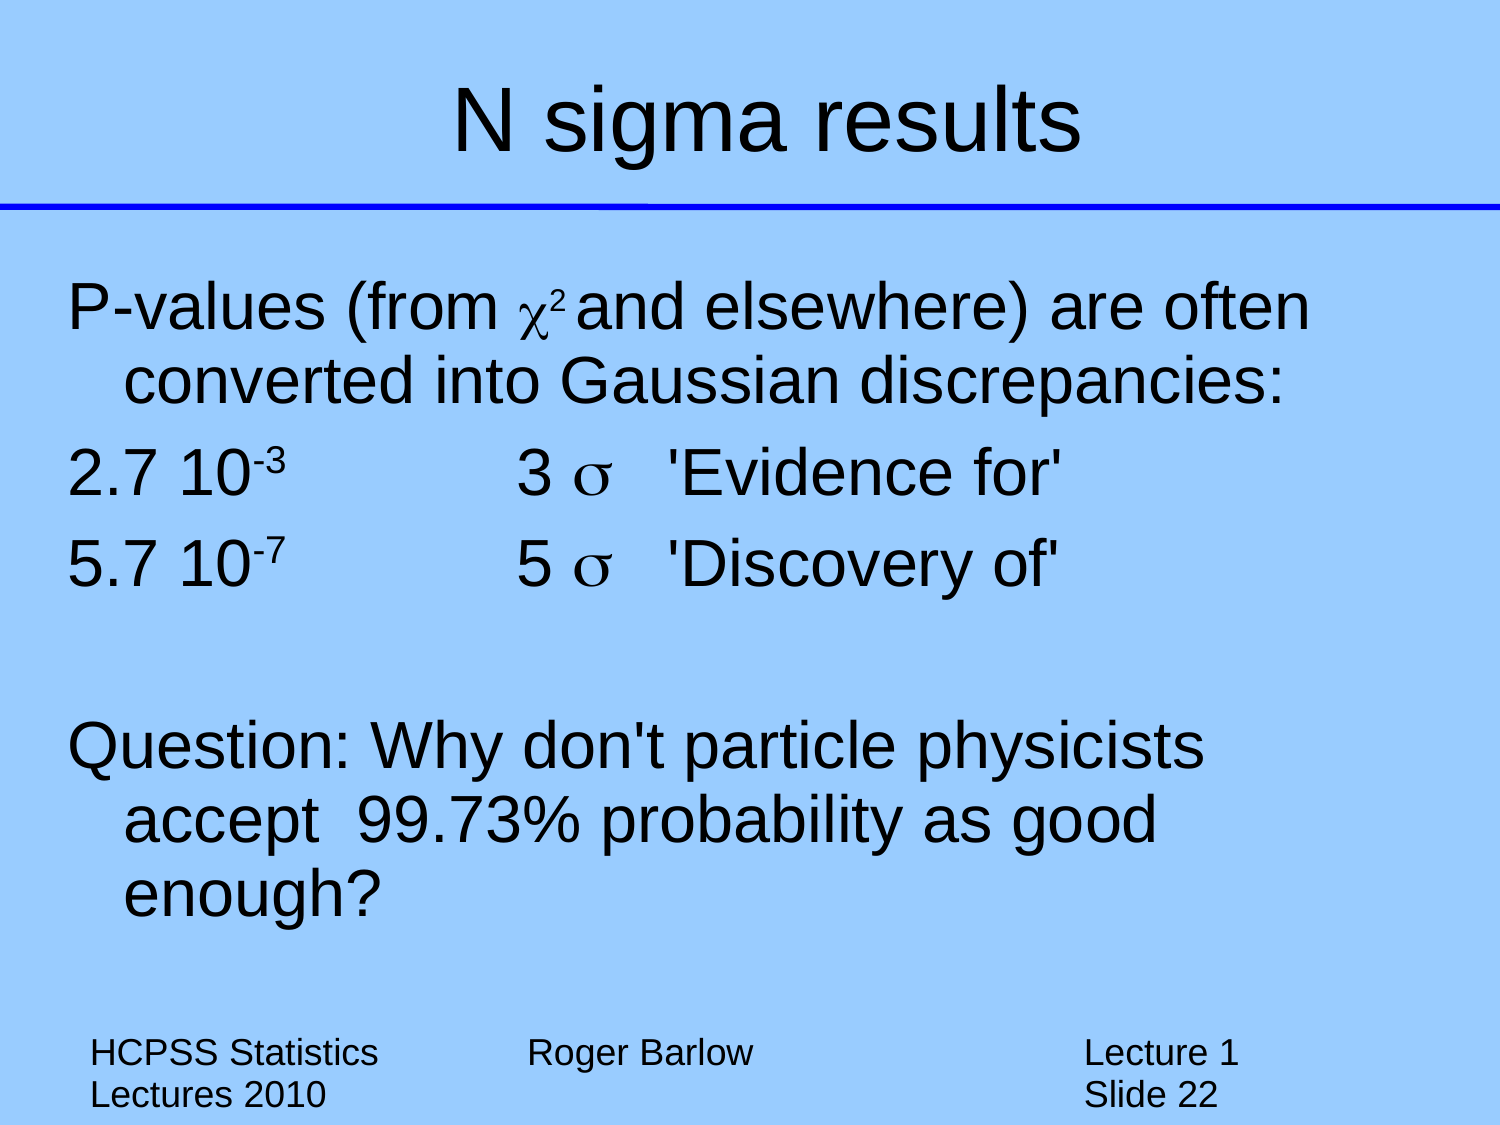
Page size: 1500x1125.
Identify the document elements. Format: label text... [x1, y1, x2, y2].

title N sigma results [118, 63, 1418, 173]
list P-values (from 2 and elsewhere) are often converted into Gaussian discrepancies: 2.7 10-3 3  'Evidence for' 5.7 10-7 5  'Discovery of' Question: Why don't particle physicists accept 99.73% probability as good enough? [67, 265, 1418, 1037]
